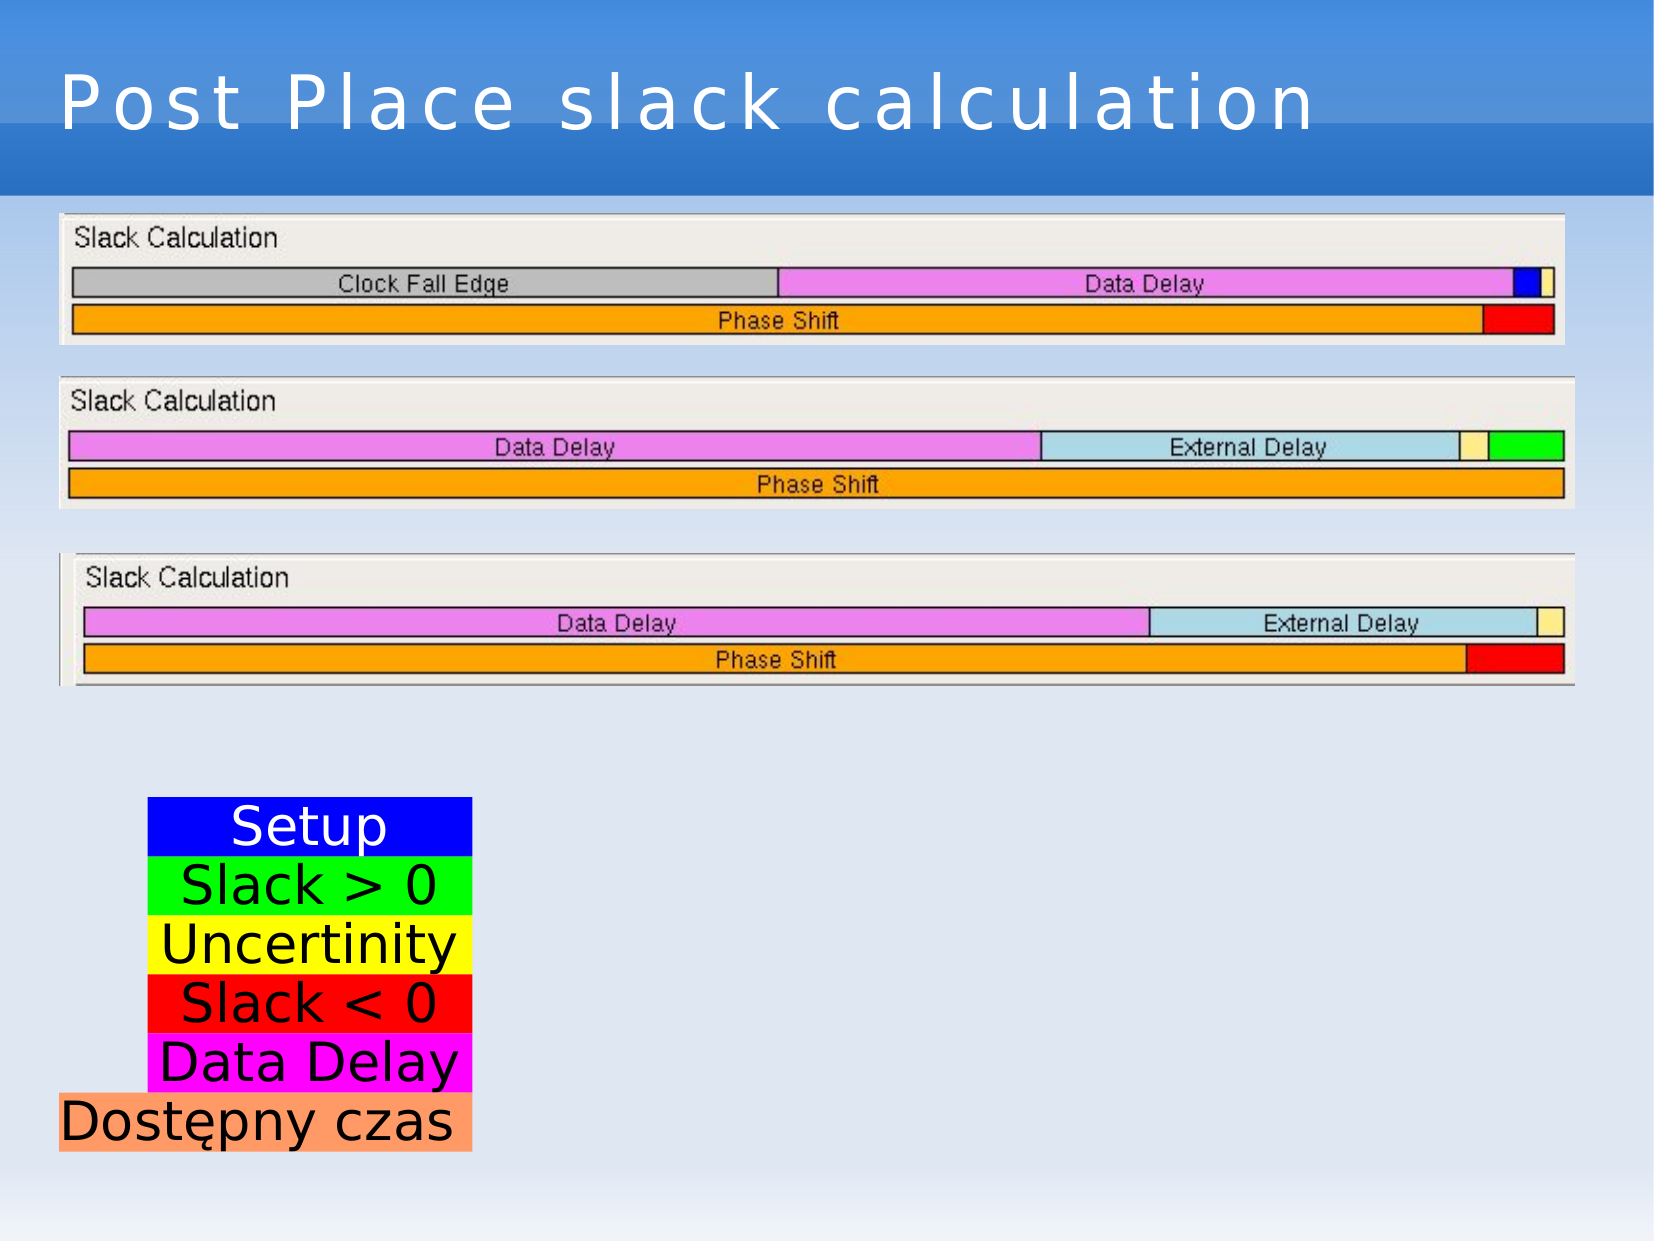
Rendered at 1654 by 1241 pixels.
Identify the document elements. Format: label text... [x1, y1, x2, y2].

text_box Slack > 0 [147, 857, 473, 915]
text_box Dostępny czas [59, 1092, 473, 1152]
picture [0, 0, 1654, 1241]
title Post Place slack calculation [59, 29, 1388, 178]
text_box Data Delay [147, 1033, 473, 1092]
text_box Setup [147, 797, 473, 857]
text_box Slack < 0 [147, 974, 473, 1033]
text_box Uncertinity [147, 915, 473, 974]
